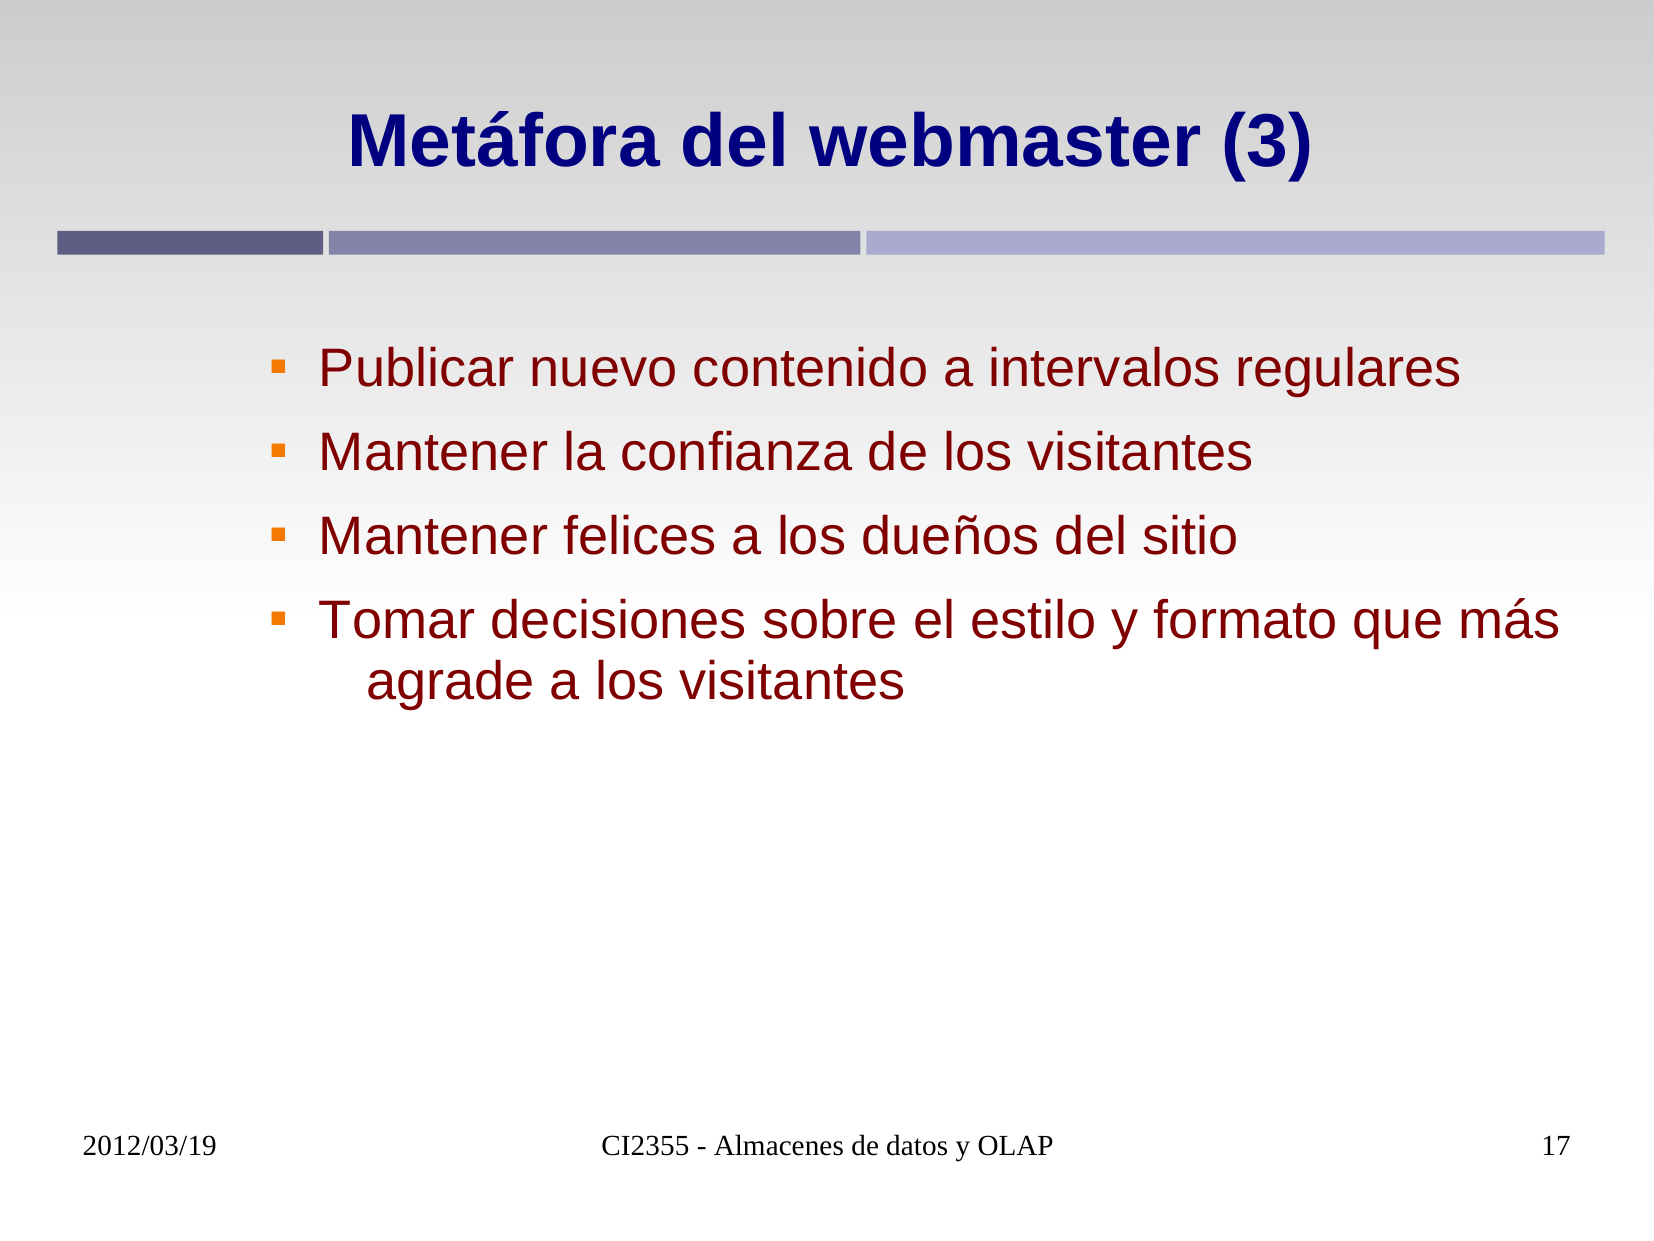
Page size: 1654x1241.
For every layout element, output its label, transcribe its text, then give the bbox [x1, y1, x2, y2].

title Metáfora del webmaster (3) [86, 55, 1576, 226]
list Publicar nuevo contenido a intervalos regulares Mantener la confianza de los visitantes Mantener felices a los dueños del sitio Tomar decisiones sobre el estilo y formato que más agrade a los visitantes [82, 337, 1571, 1109]
